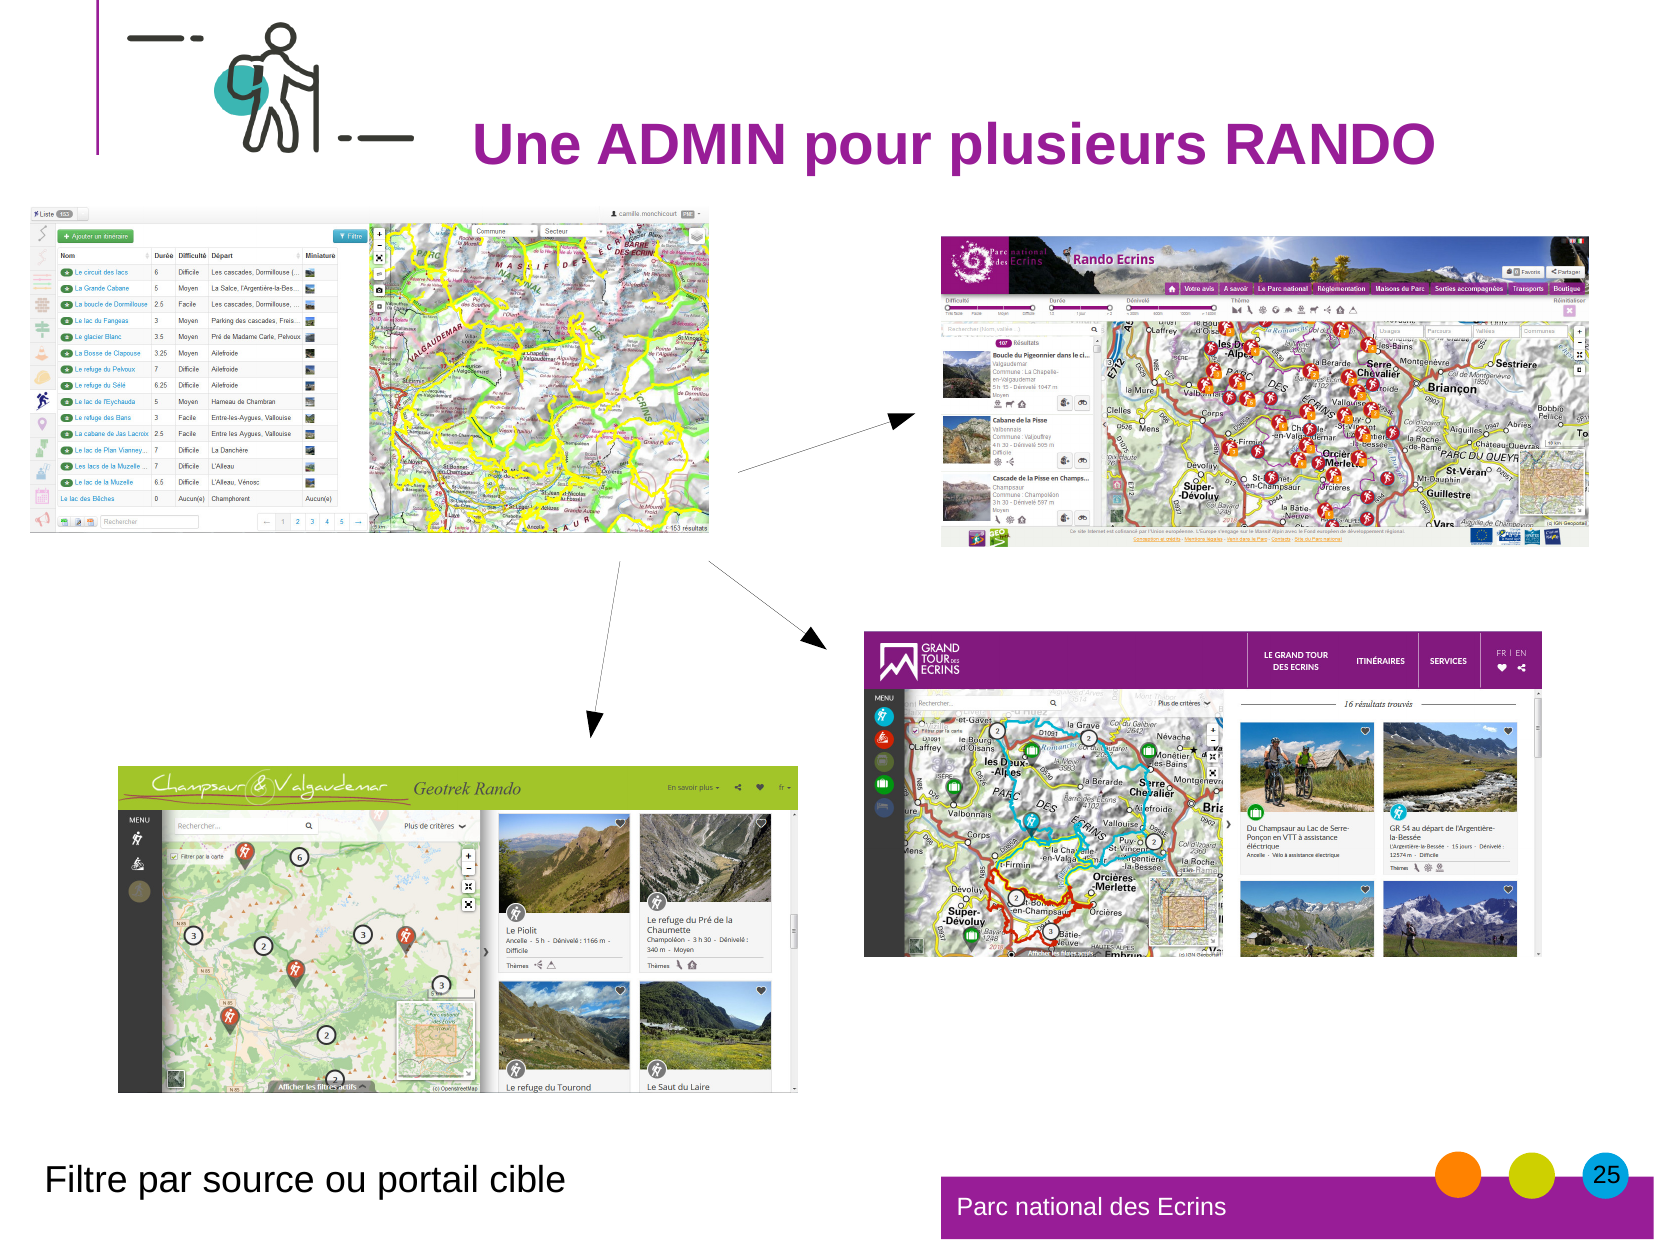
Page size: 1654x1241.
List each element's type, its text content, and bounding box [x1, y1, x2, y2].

picture [941, 236, 1589, 547]
picture [30, 206, 709, 533]
title Une ADMIN pour plusieurs RANDO [472, 29, 1565, 178]
picture [864, 631, 1542, 957]
picture [118, 766, 798, 1093]
picture [127, 22, 414, 153]
text_box Filtre par source ou portail cible [29, 1151, 582, 1209]
